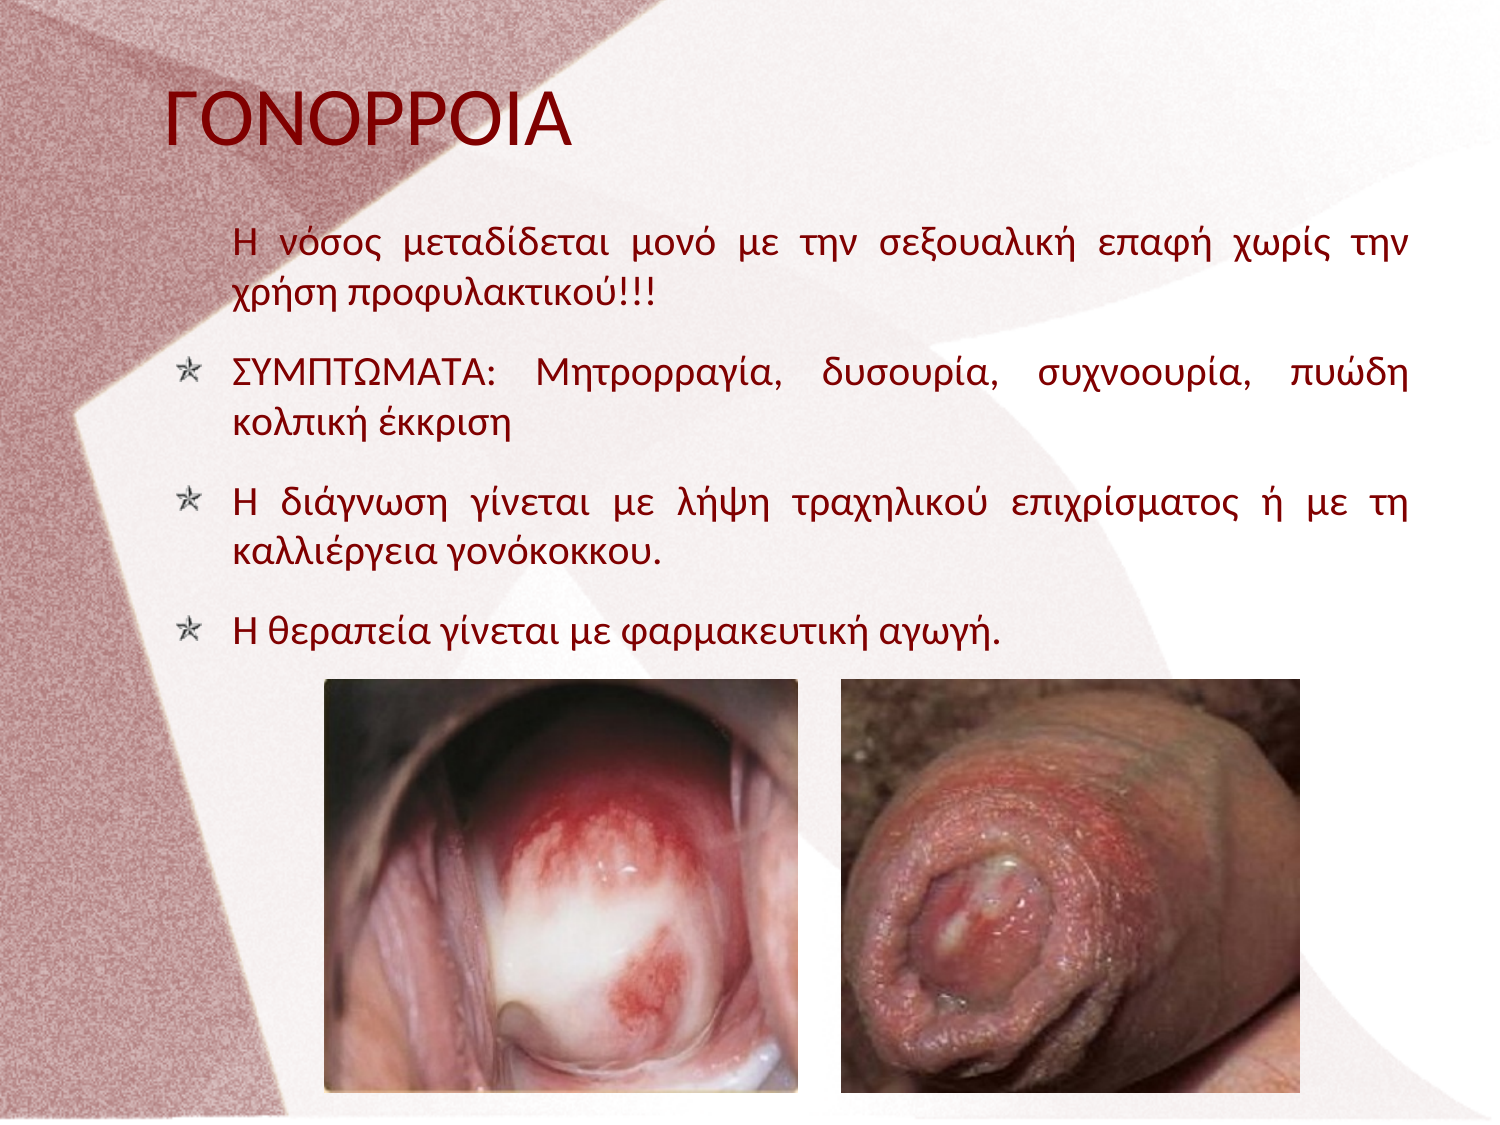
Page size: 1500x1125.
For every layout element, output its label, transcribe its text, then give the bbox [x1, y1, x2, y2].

title ΓΟΝΟΡΡΟΙΑ [150, 54, 1425, 173]
list Η νόσος μεταδίδεται μονό με την σεξουαλική επαφή χωρίς την χρήση προφυλακτικού!!! ΣΥΜΠΤΩΜΑΤΑ: Μητρορραγία, δυσουρία, συχνοουρία, πυώδη κολπική έκκριση Η διάγνωση γίνεται με λήψη τραχηλικού επιχρίσματος ή με τη καλλιέργεια γονόκοκκου. Η θεραπεία γίνεται με φαρμακευτική αγωγή. [150, 206, 1425, 1043]
picture [0, 0, 1500, 1125]
